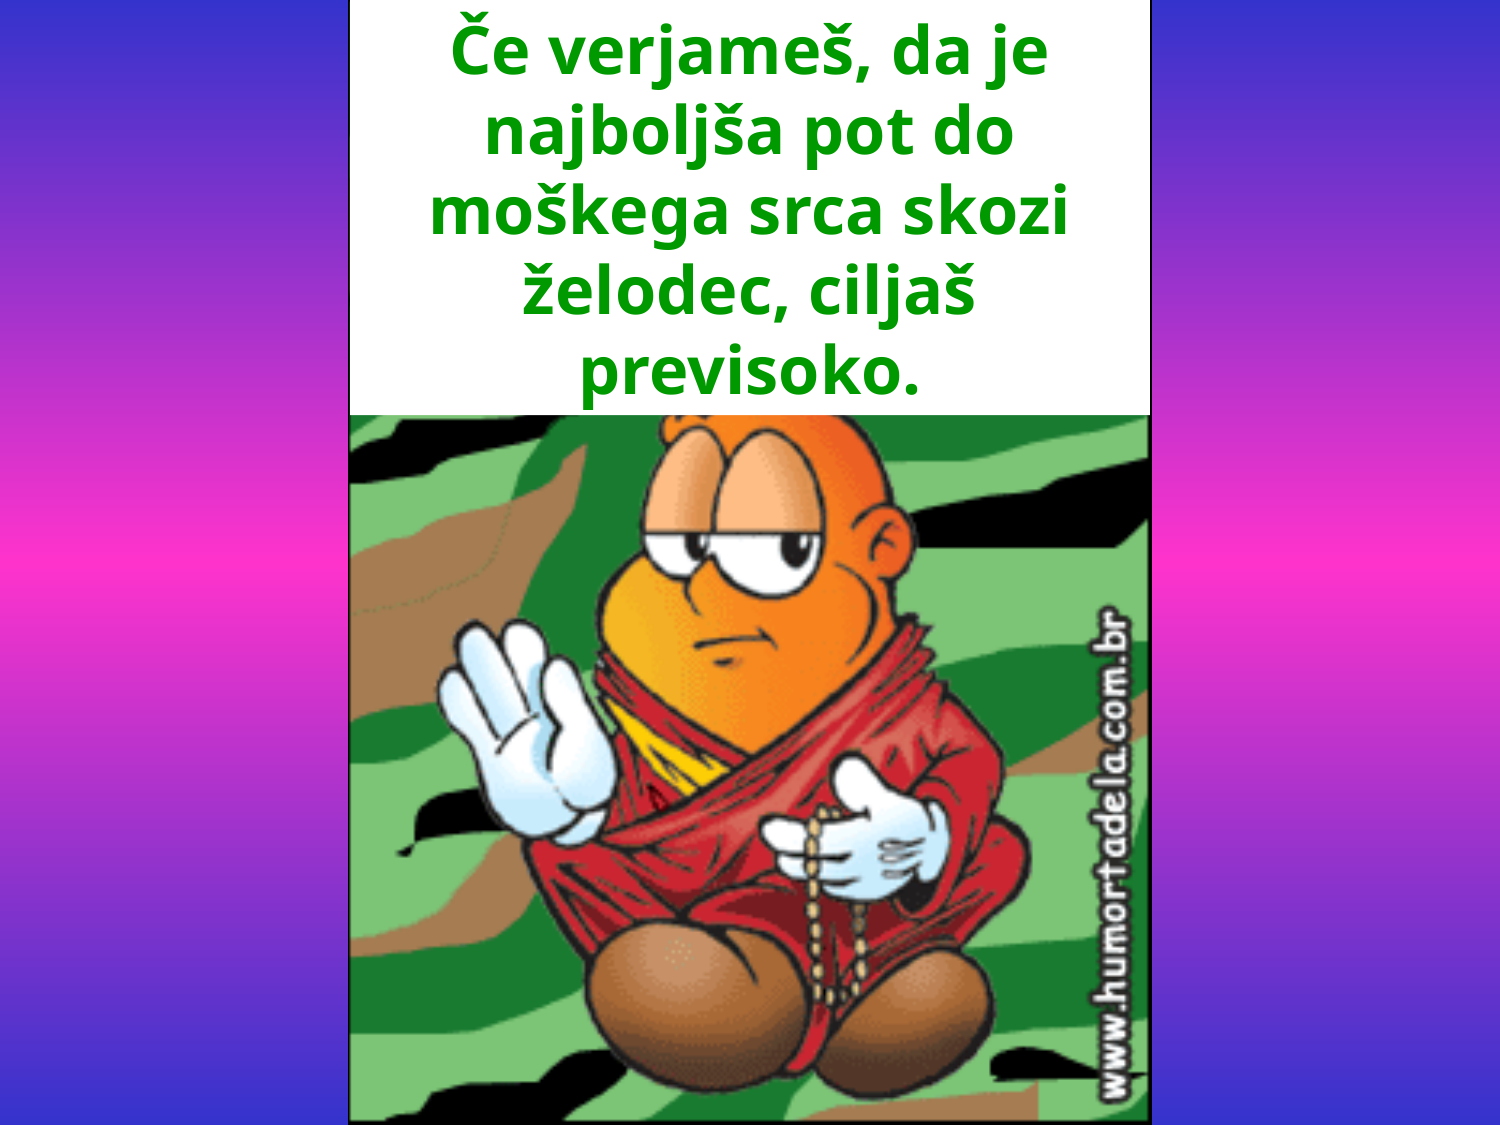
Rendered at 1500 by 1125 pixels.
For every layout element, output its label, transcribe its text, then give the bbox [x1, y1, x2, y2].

text_box Če verjameš, da je najboljša pot do moškega srca skozi želodec, ciljaš previsoko. [350, 0, 1150, 416]
picture [348, 0, 1152, 1125]
